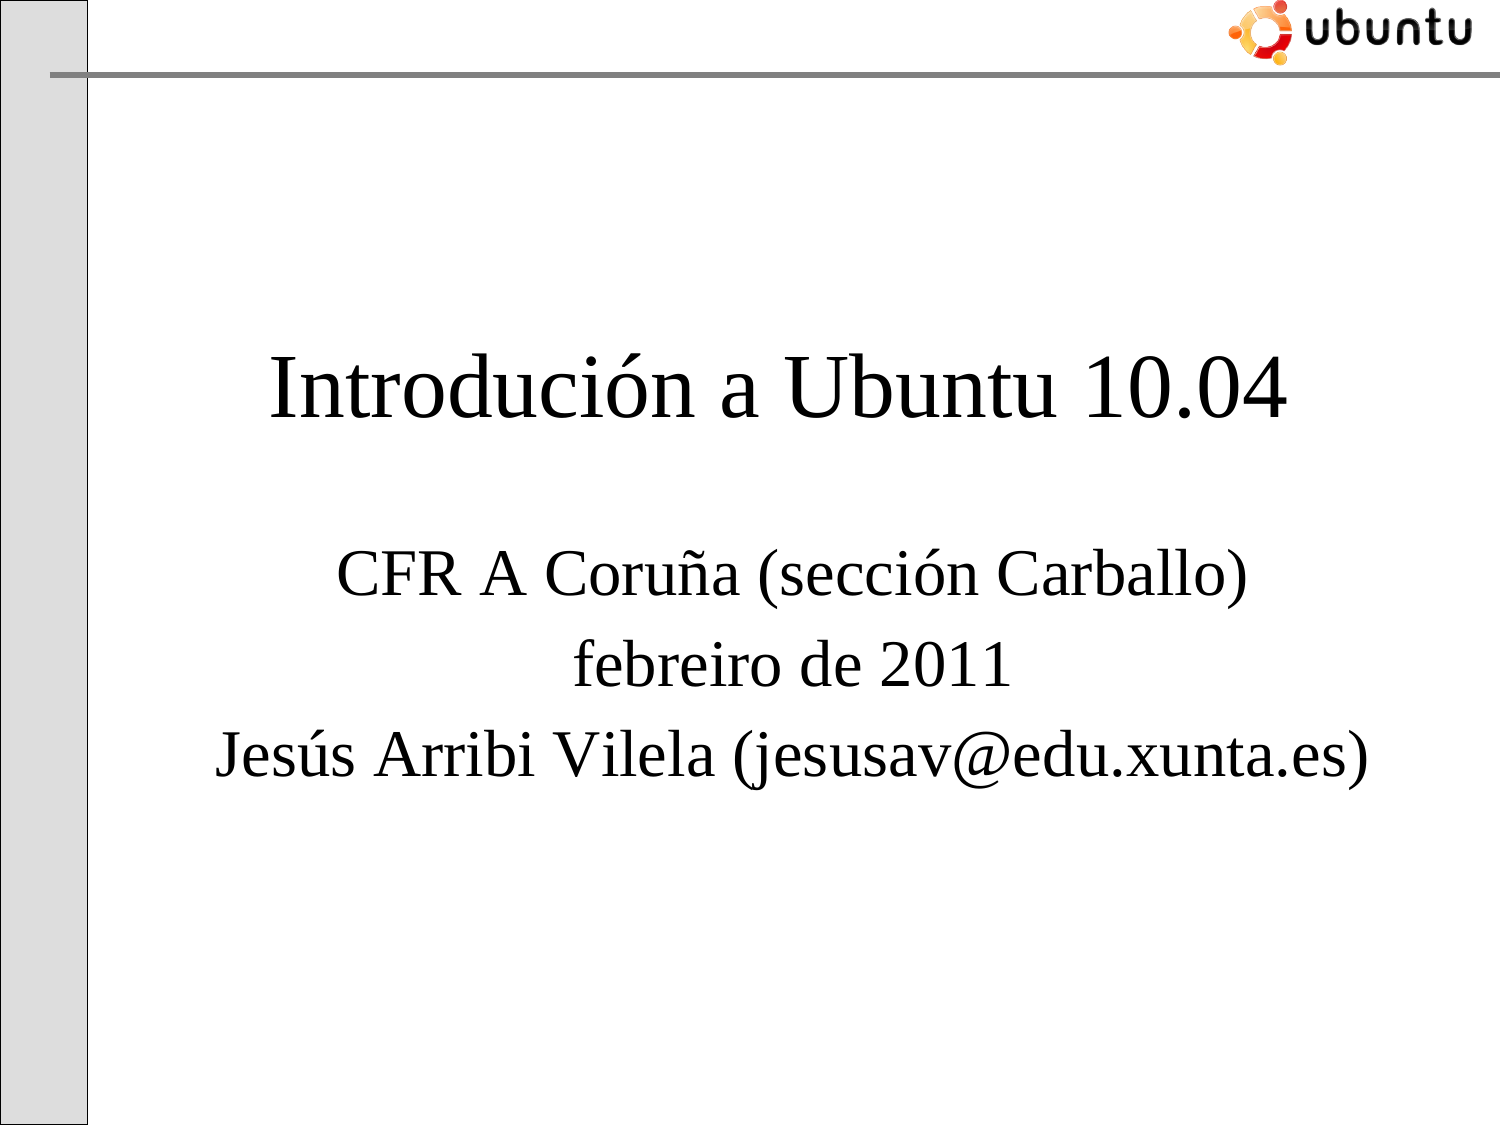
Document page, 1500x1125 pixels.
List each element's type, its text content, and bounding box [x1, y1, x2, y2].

picture [1221, 0, 1483, 71]
title Introdución a Ubuntu 10.04 [112, 327, 1447, 528]
subtitle CFR A Coruña (sección Carballo) febreiro de 2011 Jesús Arribi Vilela (jesusav@edu.xunta.es) [94, 519, 1418, 808]
